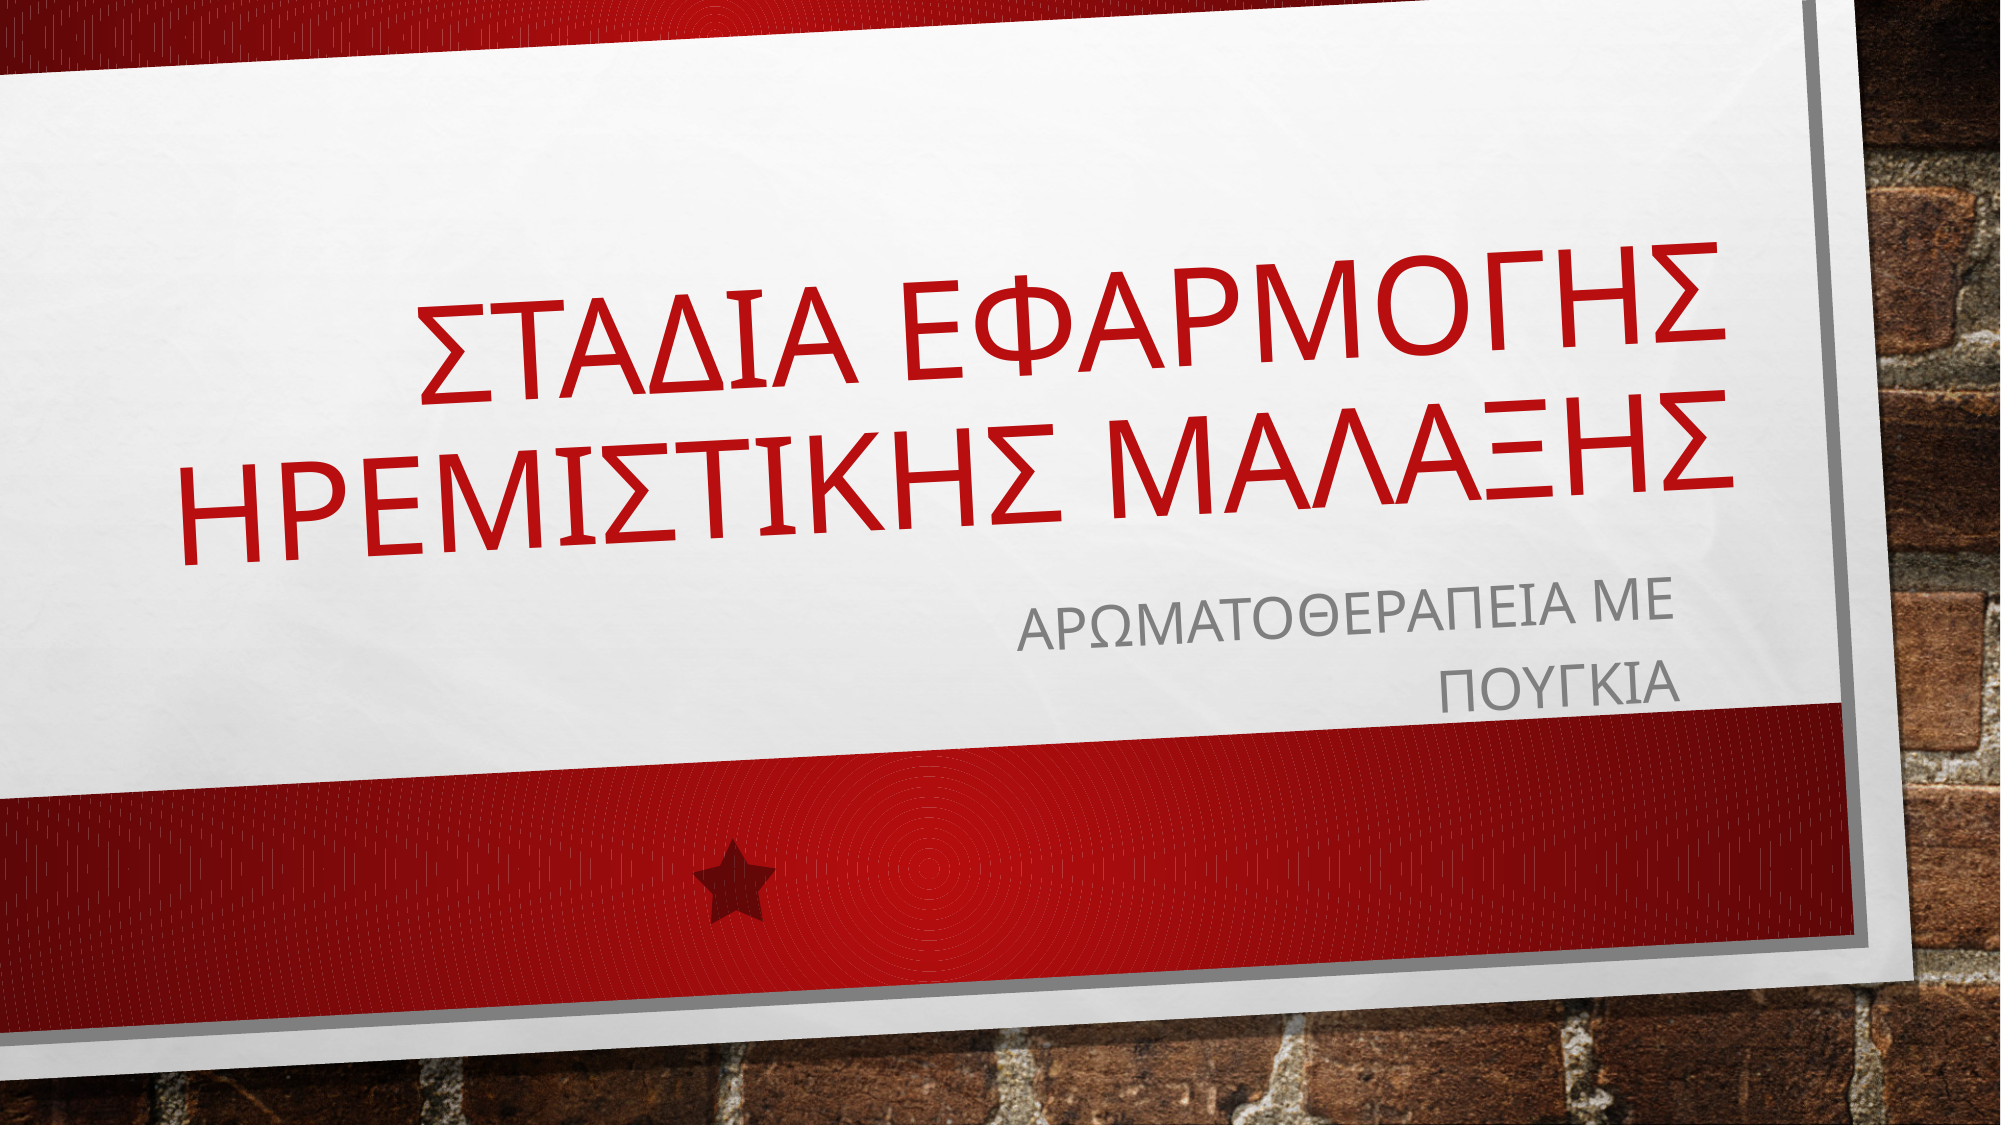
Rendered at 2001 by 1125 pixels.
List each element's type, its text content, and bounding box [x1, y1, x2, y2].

title Σταδια εφαρμογησ ηρεμιστικησ μαλαξησ [135, 67, 1758, 605]
subtitle Αρωματοθεραπεια με πουγκια [998, 533, 1763, 664]
